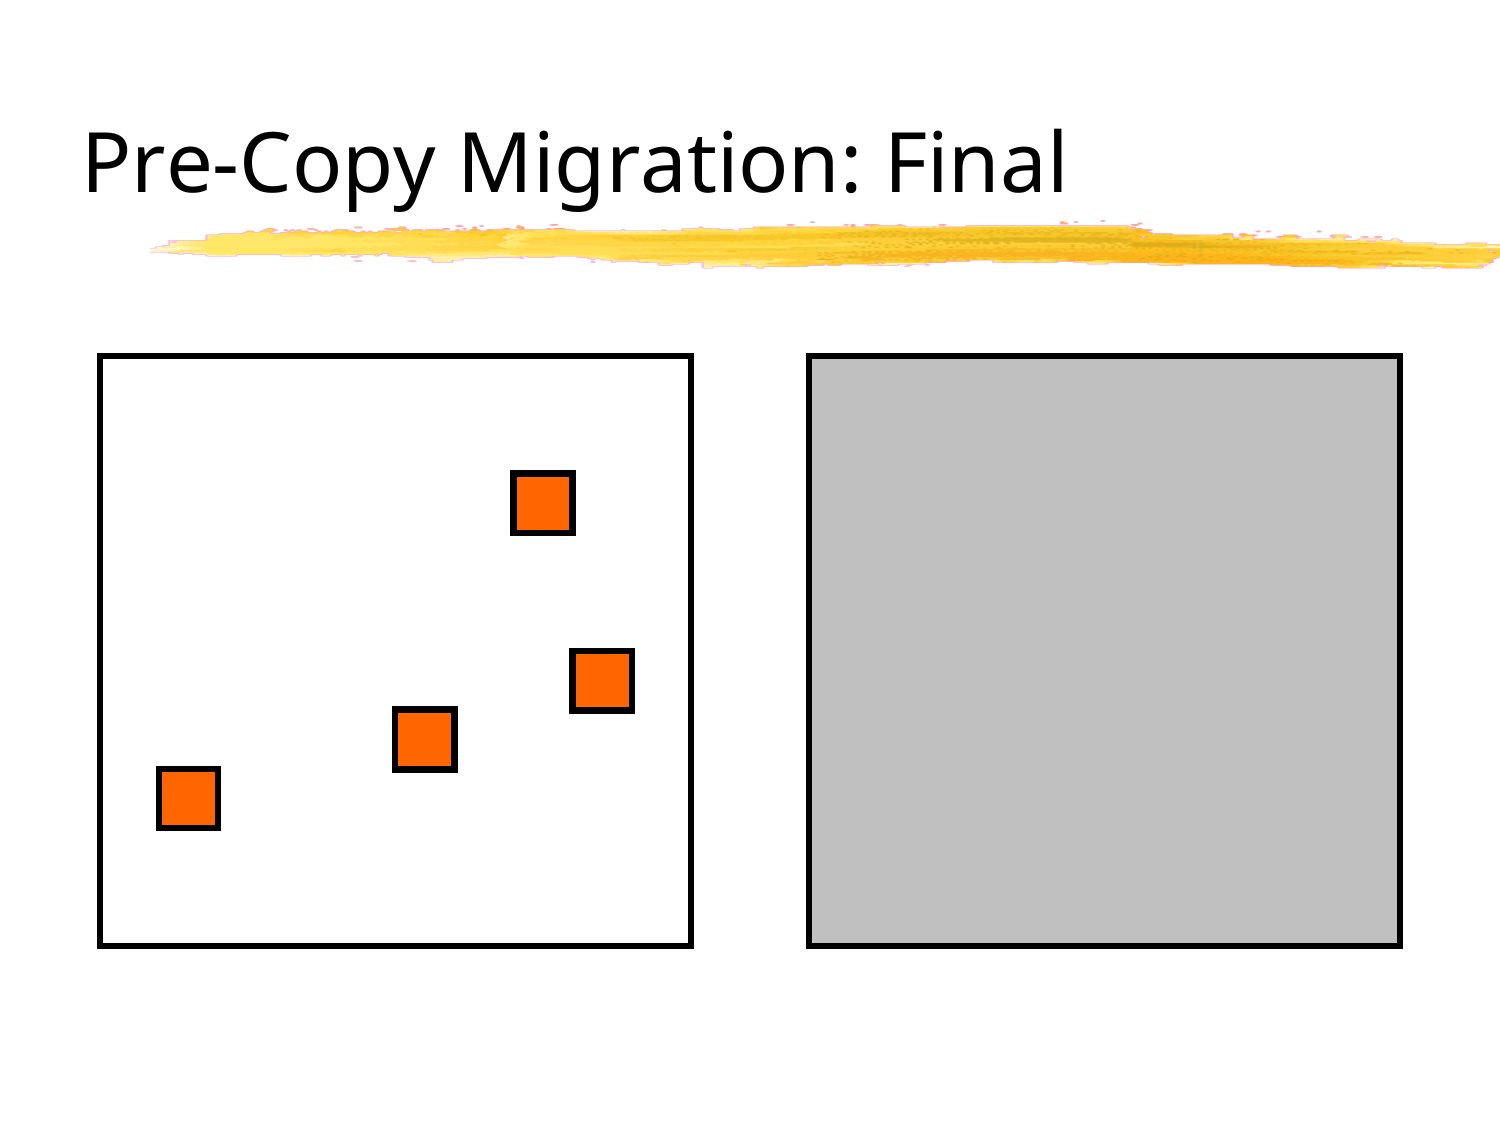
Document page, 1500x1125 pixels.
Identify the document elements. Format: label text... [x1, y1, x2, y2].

text_box [809, 355, 1400, 947]
title Pre-Copy Migration: Final [66, 37, 1400, 225]
text_box [513, 473, 573, 534]
text_box [159, 768, 219, 829]
picture [150, 215, 1500, 279]
text_box [395, 709, 455, 770]
text_box [572, 651, 632, 711]
